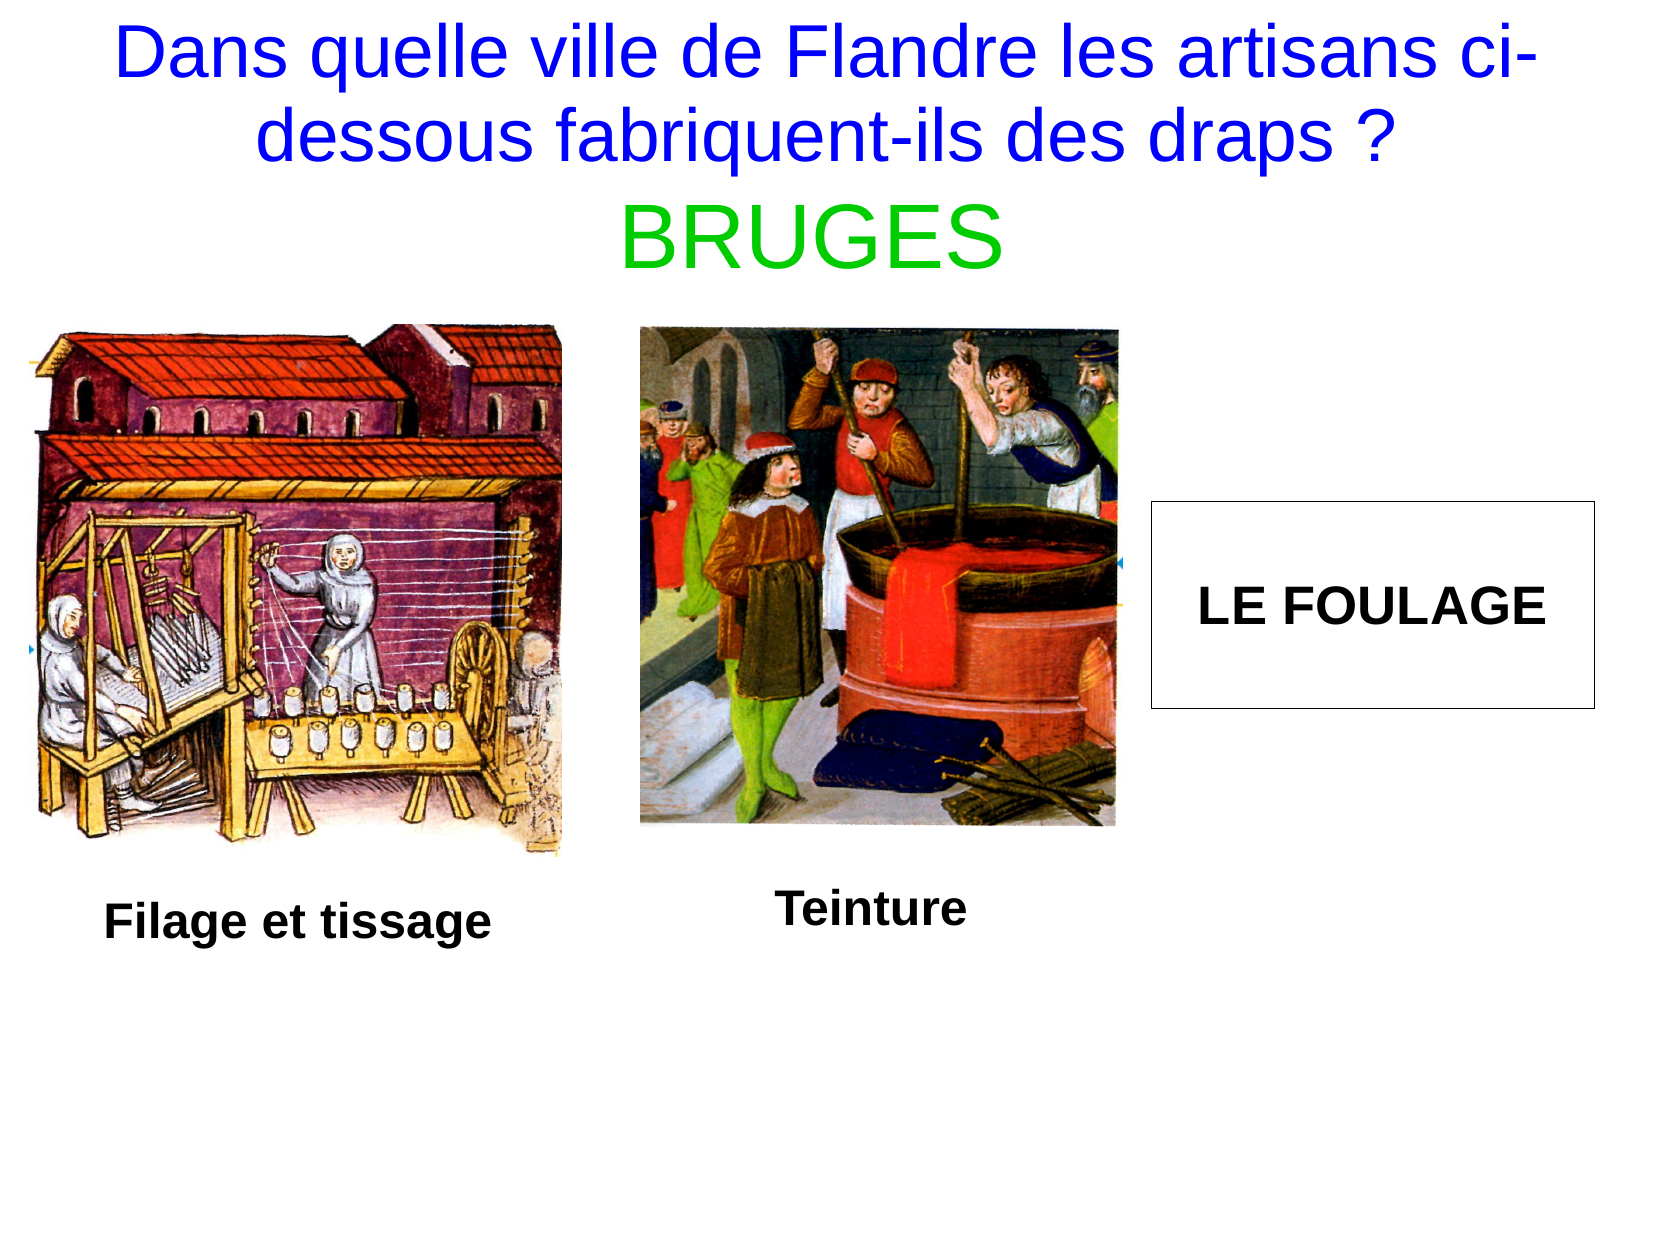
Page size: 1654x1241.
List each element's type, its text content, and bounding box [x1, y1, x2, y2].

text_box Teinture [649, 873, 1093, 945]
text_box Dans quelle ville de Flandre les artisans ci-dessous fabriquent-ils des draps ? [59, 2, 1595, 186]
picture [640, 324, 1123, 827]
text_box LE FOULAGE [1151, 501, 1595, 709]
text_box Filage et tissage [88, 885, 532, 958]
picture [29, 324, 562, 857]
text_box BRUGES [442, 177, 1182, 296]
